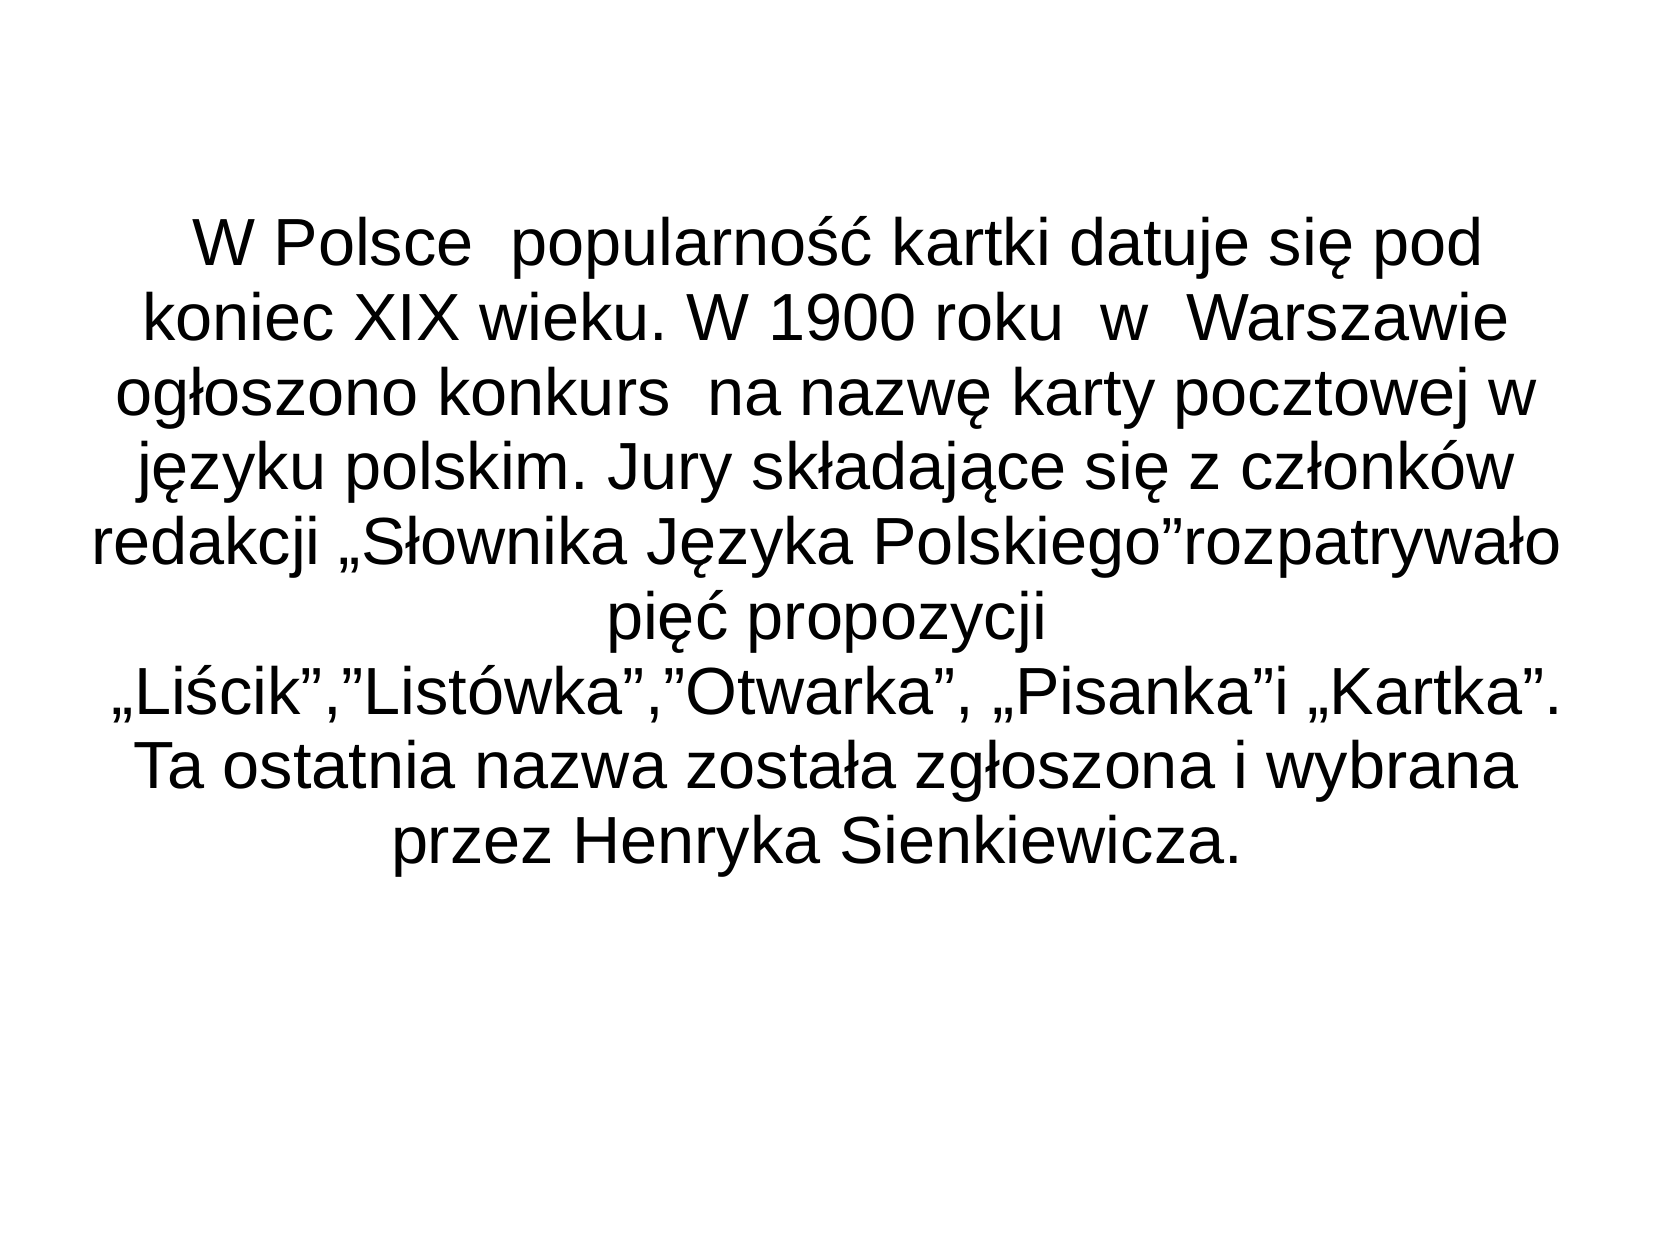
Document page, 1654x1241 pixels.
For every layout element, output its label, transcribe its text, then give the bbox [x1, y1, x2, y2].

subtitle W Polsce popularność kartki datuje się pod koniec XIX wieku. W 1900 roku w Warszawie ogłoszono konkurs na nazwę karty pocztowej w języku polskim. Jury składające się z członków redakcji „Słownika Języka Polskiego”rozpatrywało pięć propozycji „Liścik”,”Listówka”,”Otwarka”, „Pisanka”i „Kartka”. Ta ostatnia nazwa została zgłoszona i wybrana przez Henryka Sienkiewicza. [82, 56, 1571, 1102]
